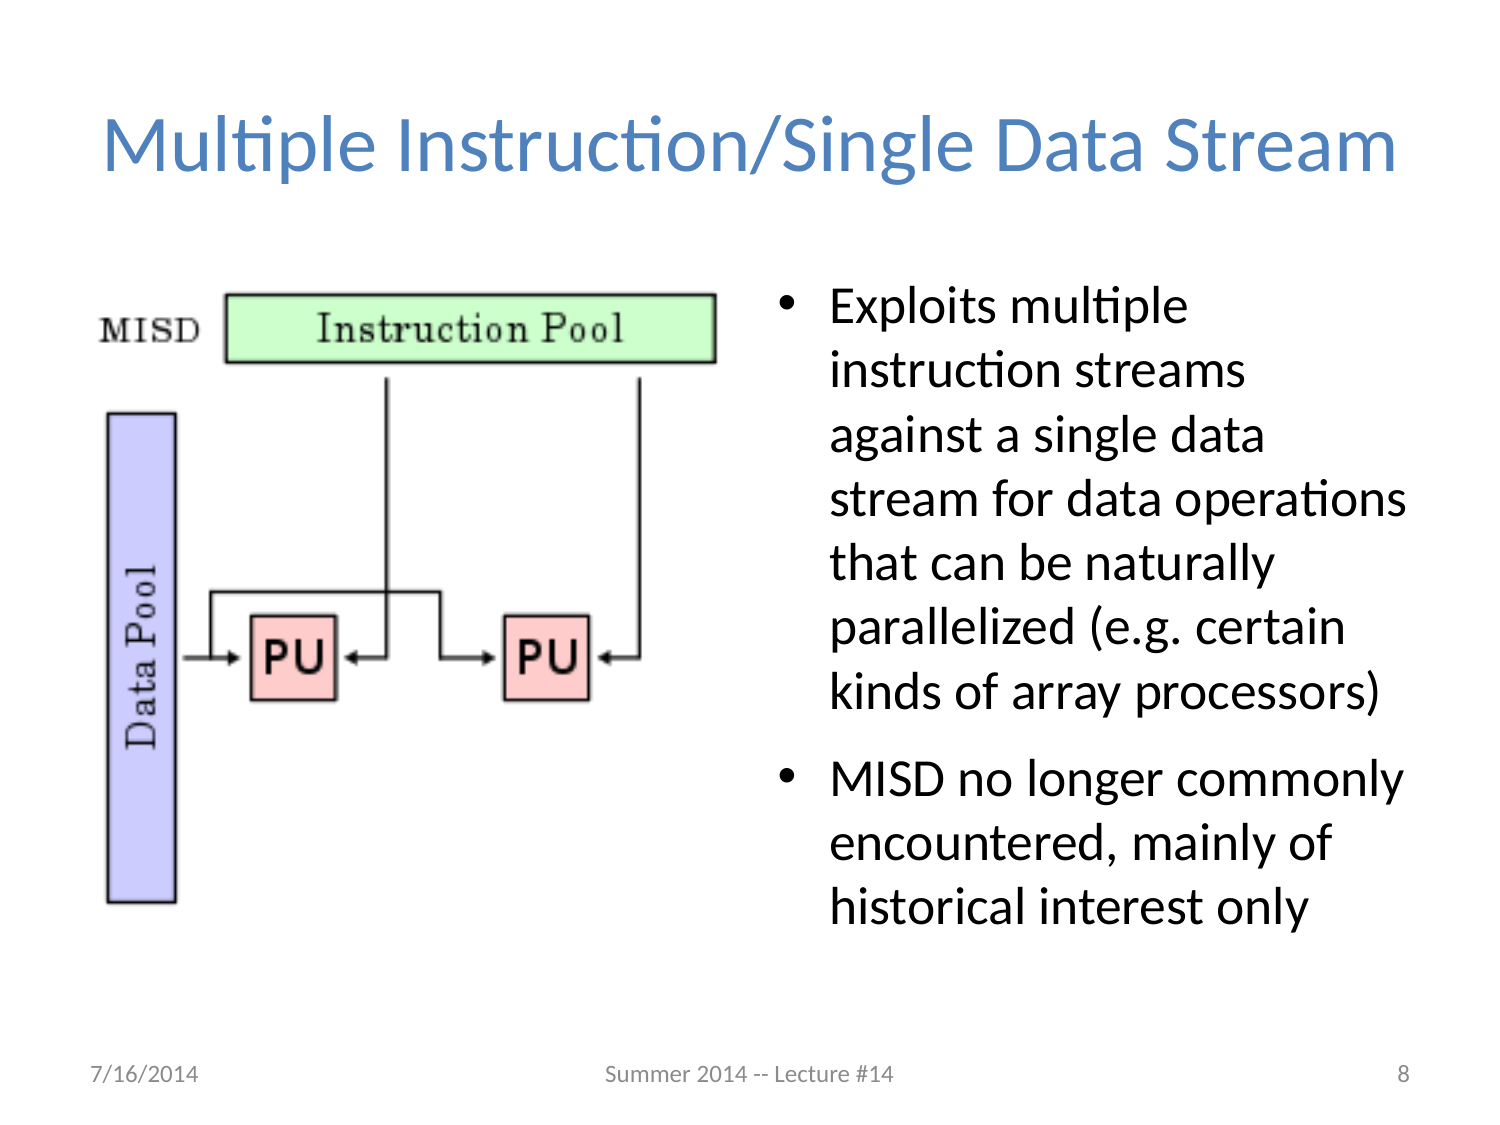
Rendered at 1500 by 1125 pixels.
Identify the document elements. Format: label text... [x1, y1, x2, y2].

footer Summer 2014 -- Lecture #14 [512, 1042, 988, 1103]
picture [75, 262, 750, 937]
slide_number 7/16/2014 [75, 1042, 425, 1103]
title Multiple Instruction/Single Data Stream [38, 45, 1464, 233]
list Exploits multiple instruction streams against a single data stream for data operations that can be naturally parallelized (e.g. certain kinds of array processors) MISD no longer commonly encountered, mainly of historical interest only [762, 262, 1425, 1073]
slide_number <number> [1074, 1042, 1425, 1103]
